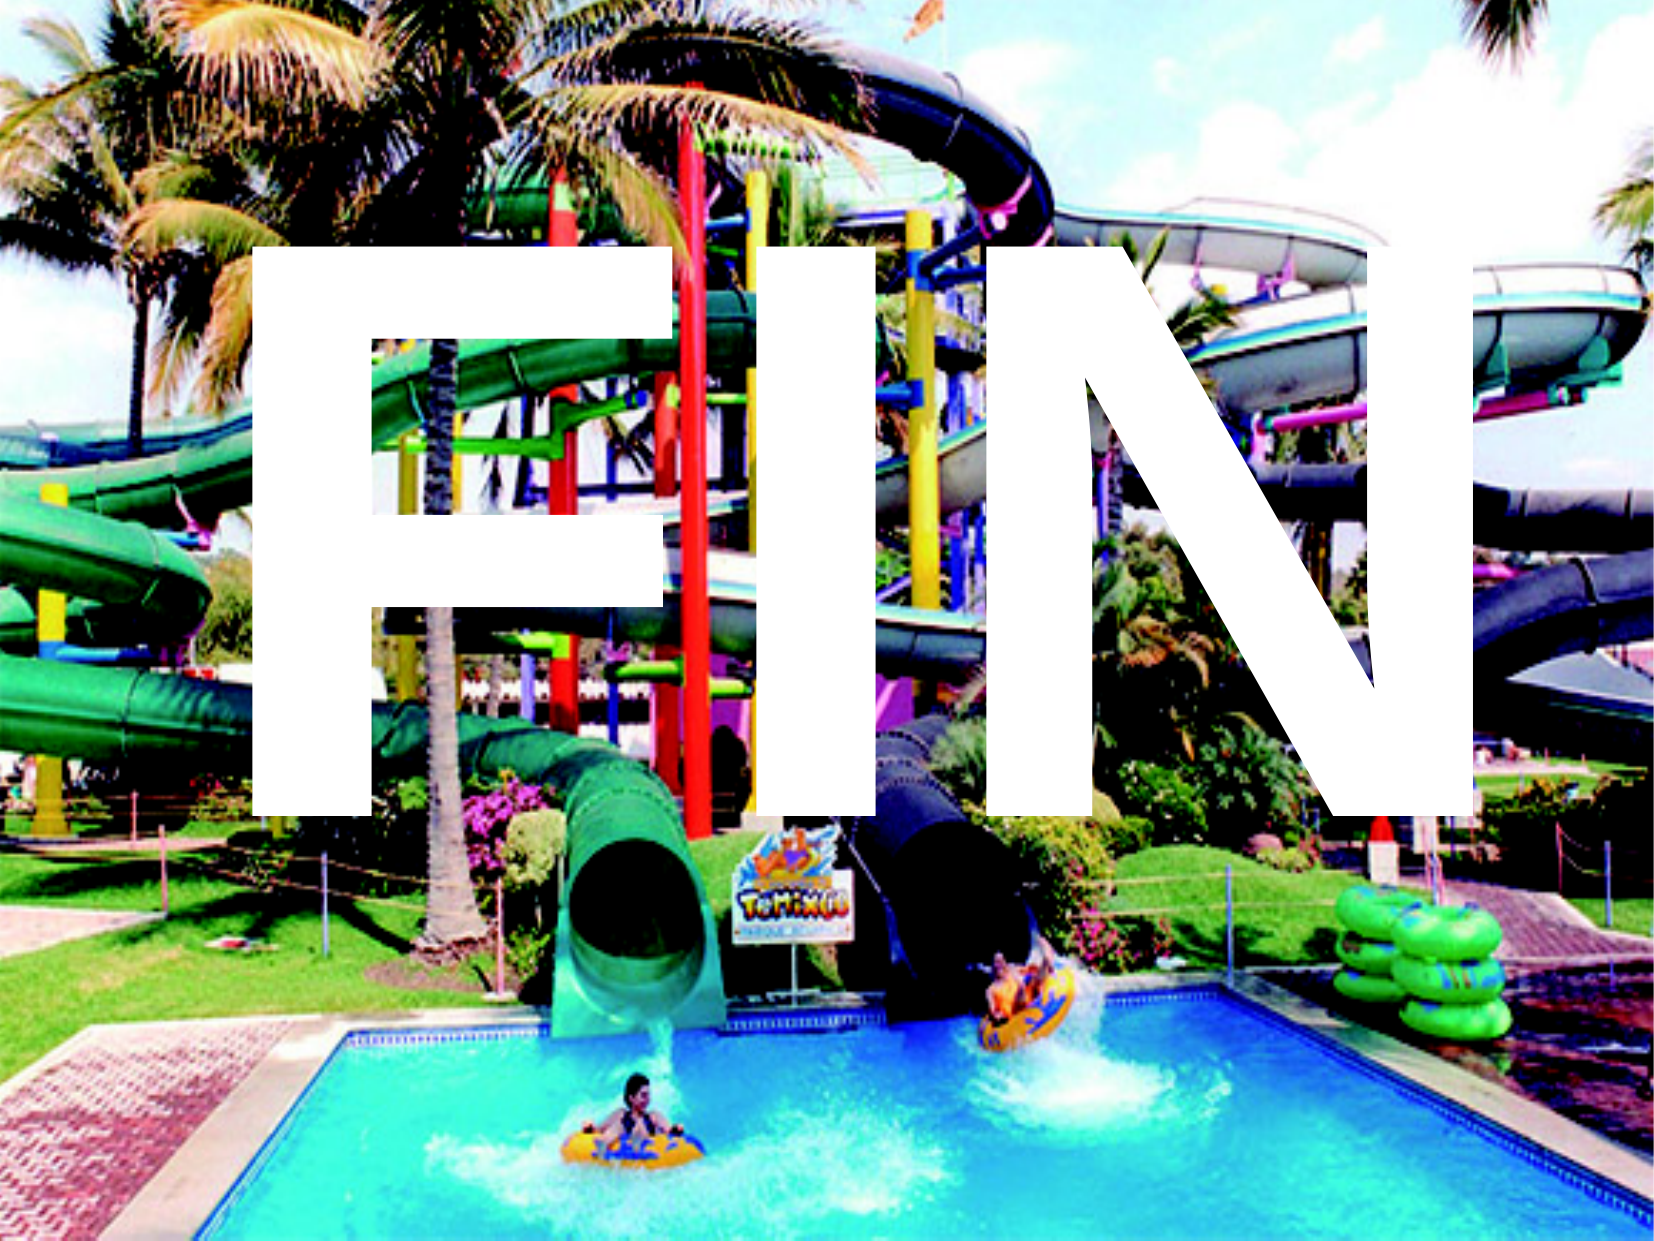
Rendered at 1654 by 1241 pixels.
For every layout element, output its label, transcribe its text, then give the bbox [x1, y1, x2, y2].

subtitle FIN [82, 49, 1571, 1010]
picture [0, 0, 1654, 1241]
